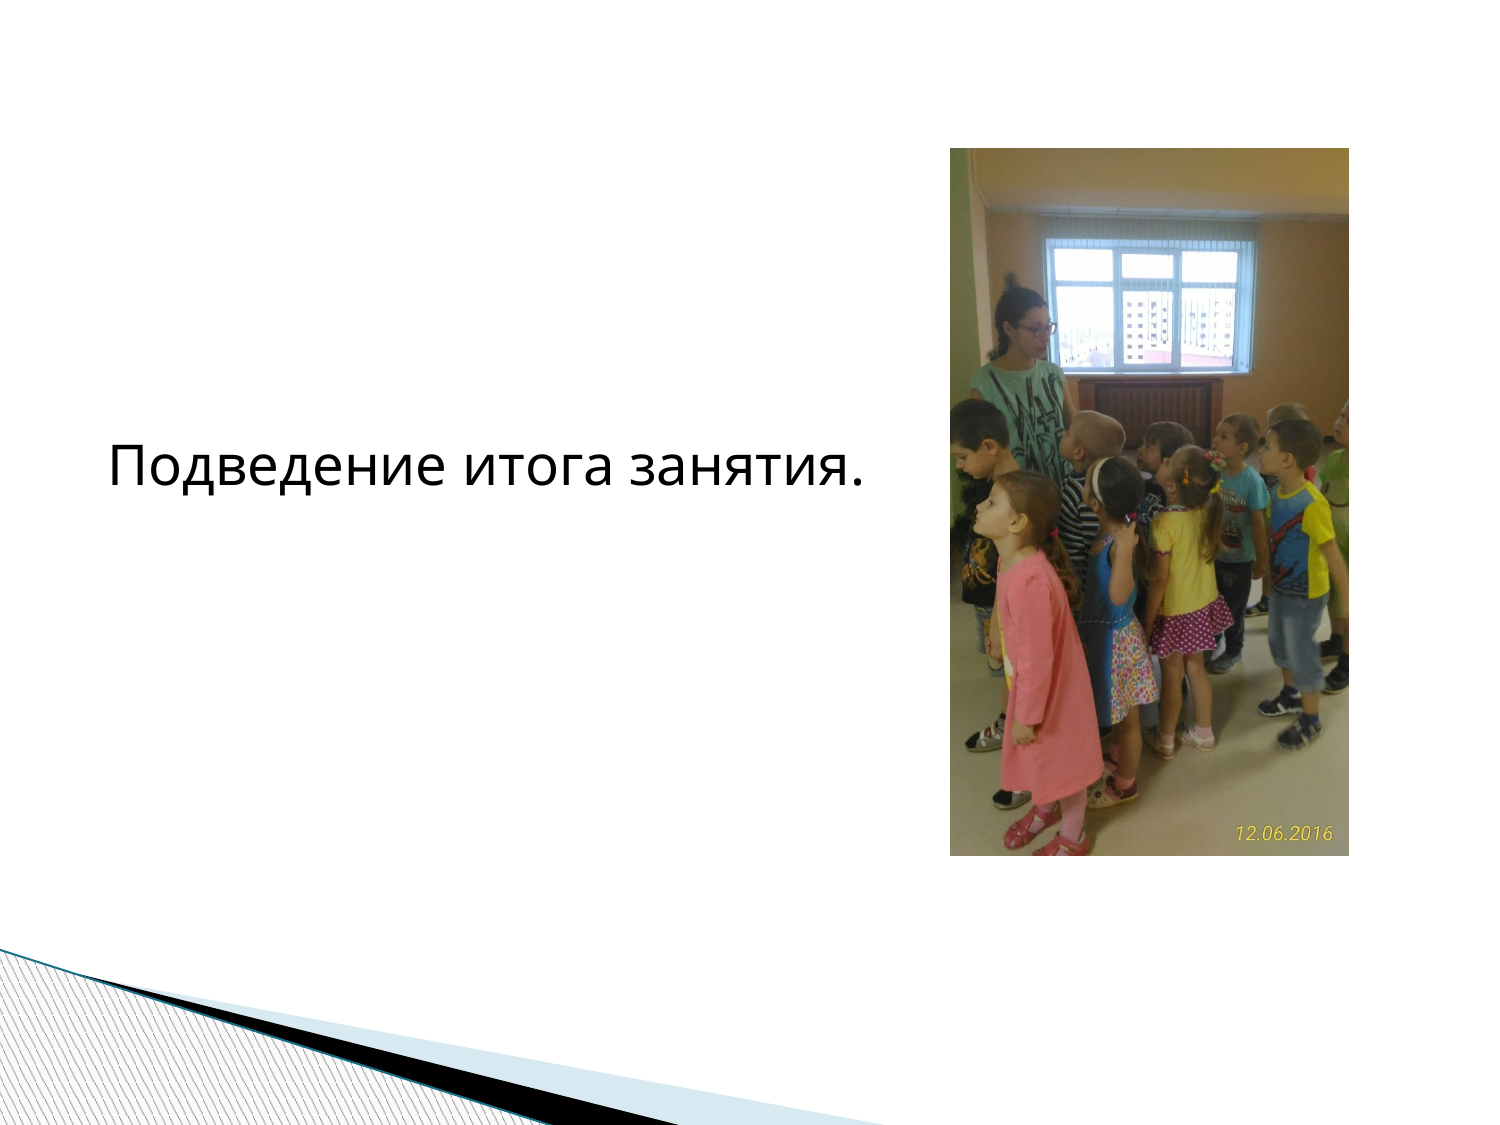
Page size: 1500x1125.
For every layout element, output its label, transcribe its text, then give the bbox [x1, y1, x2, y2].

picture [0, 952, 543, 1125]
picture [950, 148, 1349, 856]
list Подведение итога занятия. [75, 42, 1425, 986]
